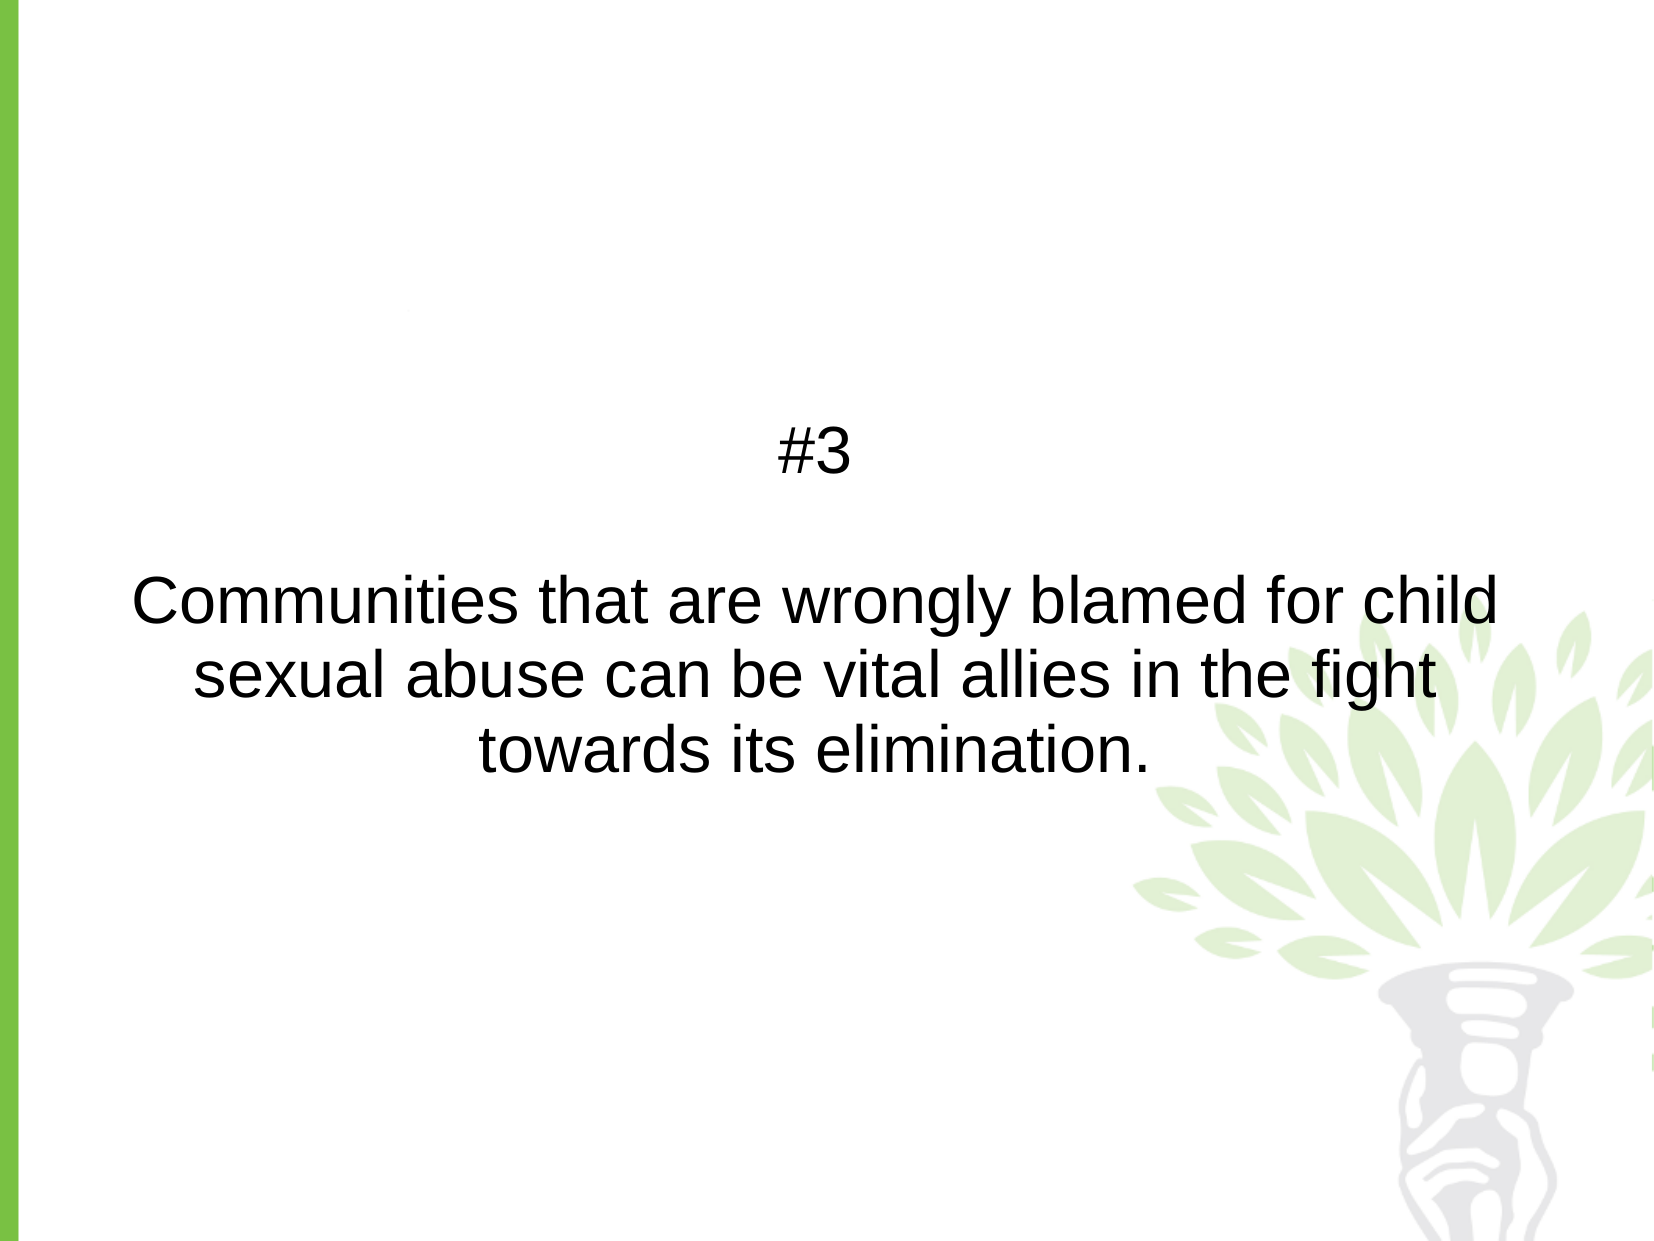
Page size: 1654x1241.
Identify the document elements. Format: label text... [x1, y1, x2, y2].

subtitle #3 Communities that are wrongly blamed for child sexual abuse can be vital allies in the fight towards its elimination. [71, 120, 1561, 1080]
picture [0, 0, 1654, 1241]
